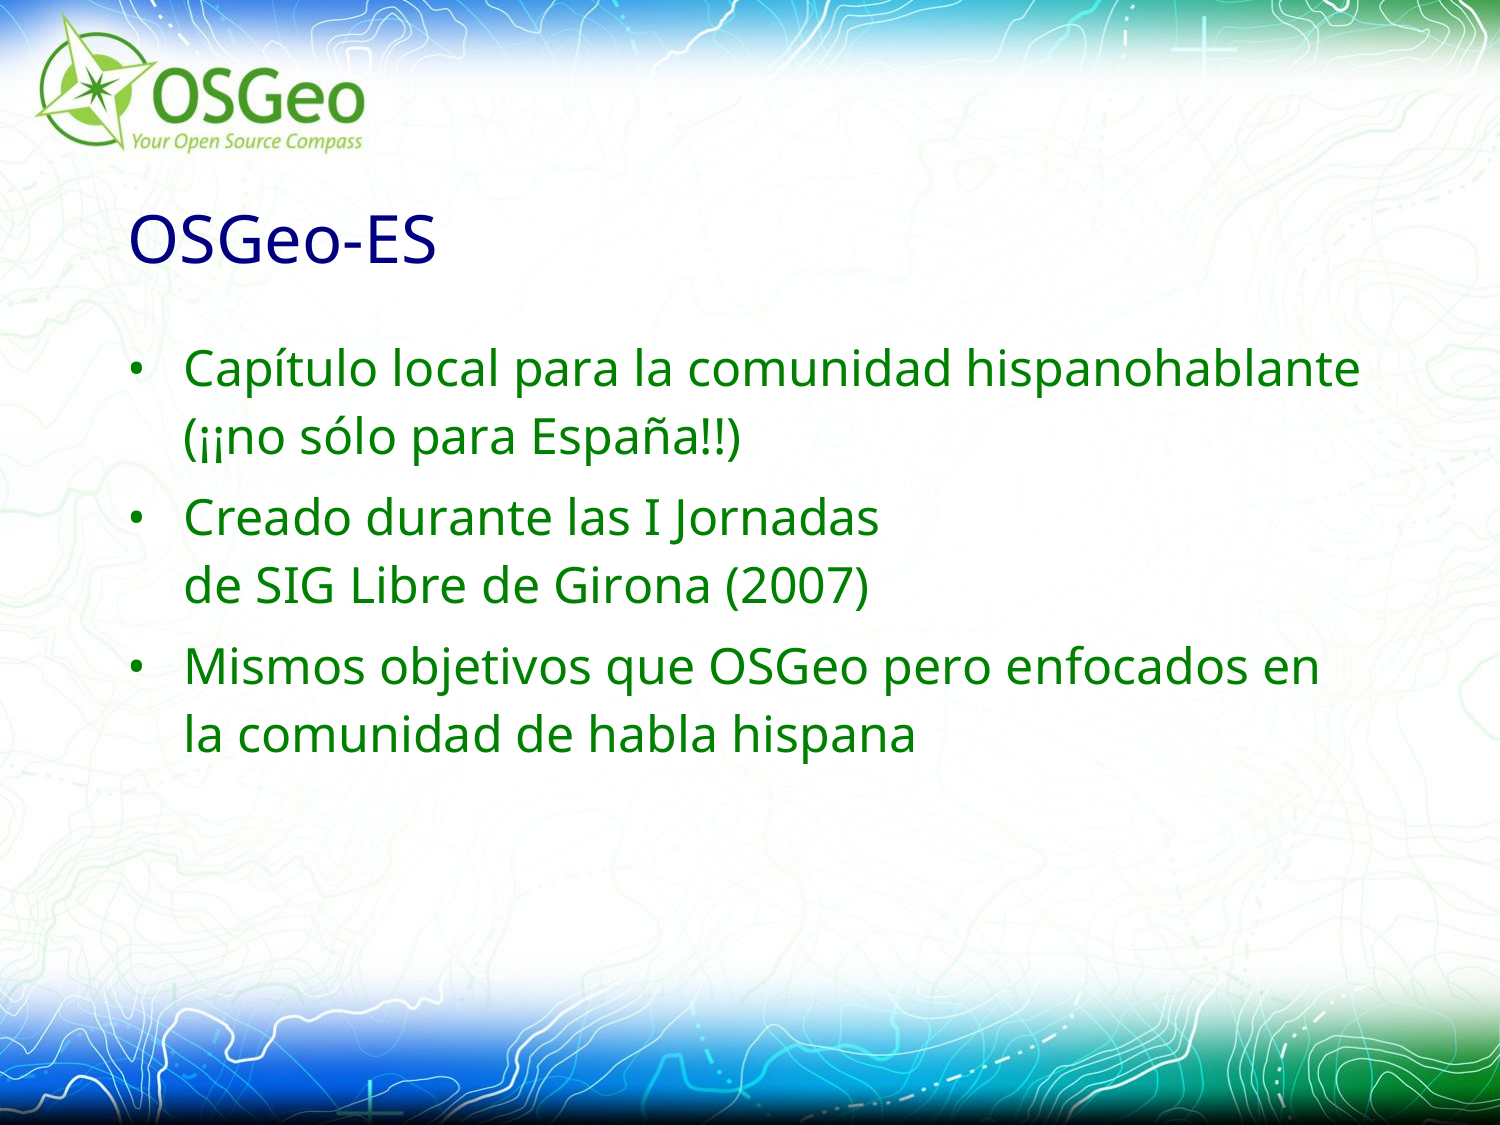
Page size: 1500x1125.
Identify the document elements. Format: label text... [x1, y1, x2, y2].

picture [0, 0, 1500, 1125]
list Capítulo local para la comunidad hispanohablante (¡¡no sólo para España!!) Creado durante las I Jornadas de SIG Libre de Girona (2007) Mismos objetivos que OSGeo pero enfocados en la comunidad de habla hispana [112, 324, 1388, 1068]
title OSGeo-ES [112, 179, 1388, 296]
